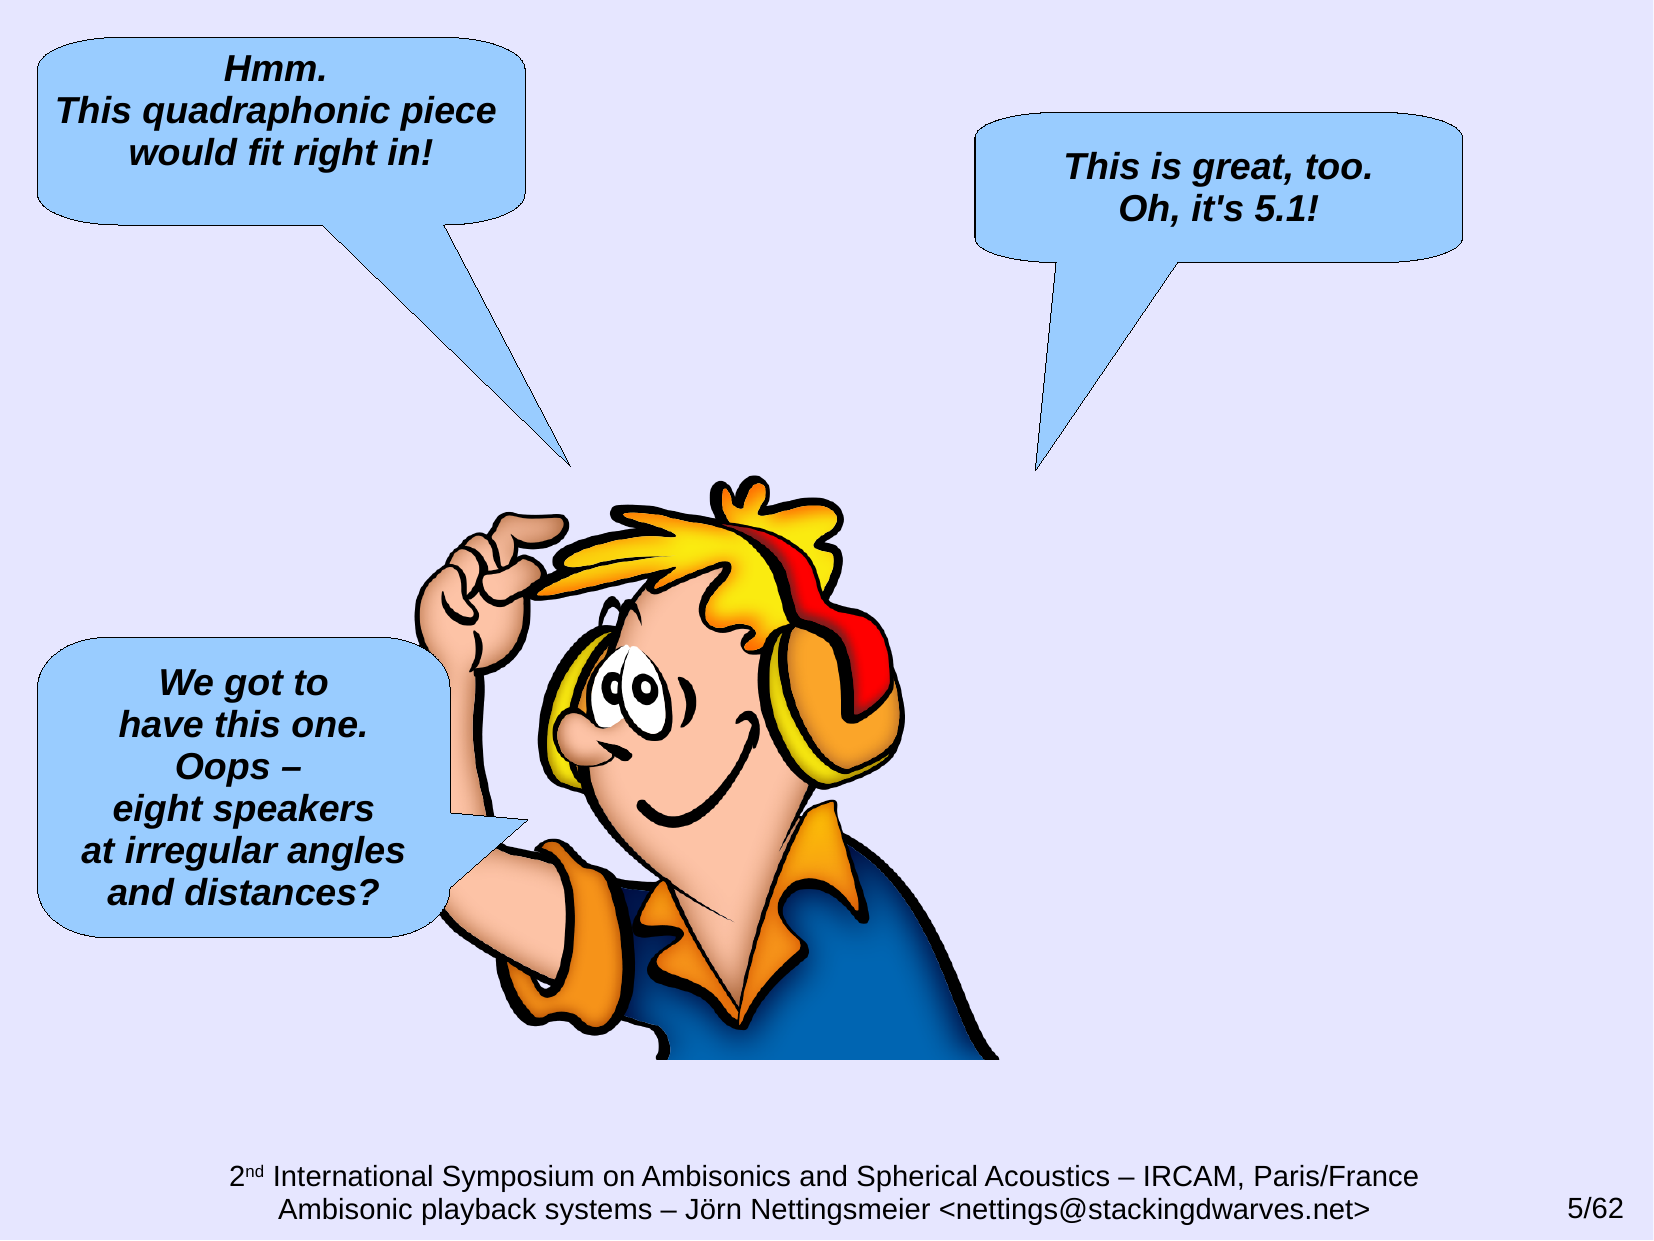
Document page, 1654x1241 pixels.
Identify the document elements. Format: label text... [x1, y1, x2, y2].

text_box Hmm. This quadraphonic piece would fit right in! [37, 37, 543, 412]
picture [373, 412, 1021, 1060]
text_box We got to have this one. Oops – eight speakers at irregular angles and distances? [37, 637, 528, 938]
text_box This is great, too. Oh, it's 5.1! [975, 112, 1463, 471]
